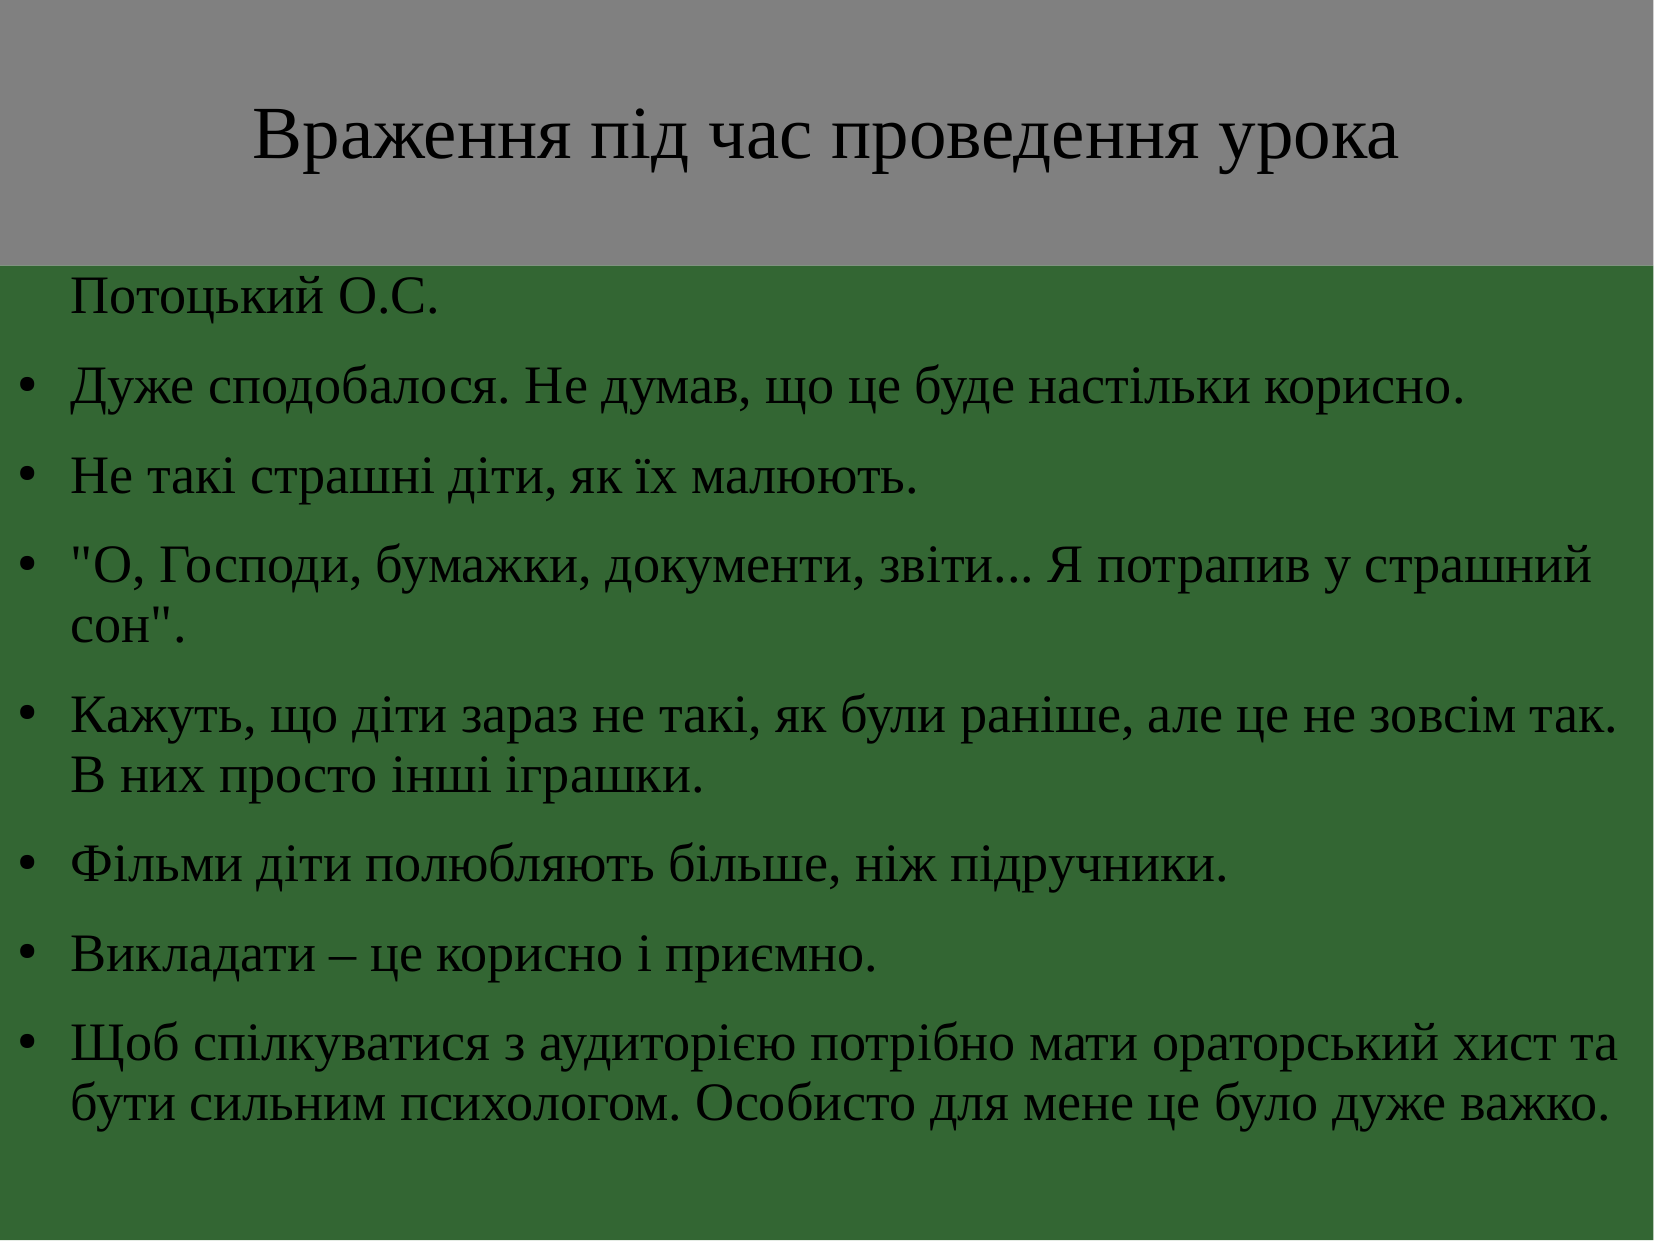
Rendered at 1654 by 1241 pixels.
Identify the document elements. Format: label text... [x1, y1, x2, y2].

title Враження під час проведення урока [0, 0, 1654, 265]
list Потоцький О.С. Дуже сподобалося. Не думав, що це буде настільки корисно. Не такі страшні діти, як їх малюють. "О, Господи, бумажки, документи, звіти... Я потрапив у страшний сон". Кажуть, що діти зараз не такі, як були раніше, але це не зовсім так. В них просто інші іграшки. Фільми діти полюбляють більше, ніж підручники. Викладати – це корисно і приємно. Щоб спілкуватися з аудиторією потрібно мати ораторський хист та бути сильним психологом. Особисто для мене це було дуже важко. [0, 265, 1654, 1241]
